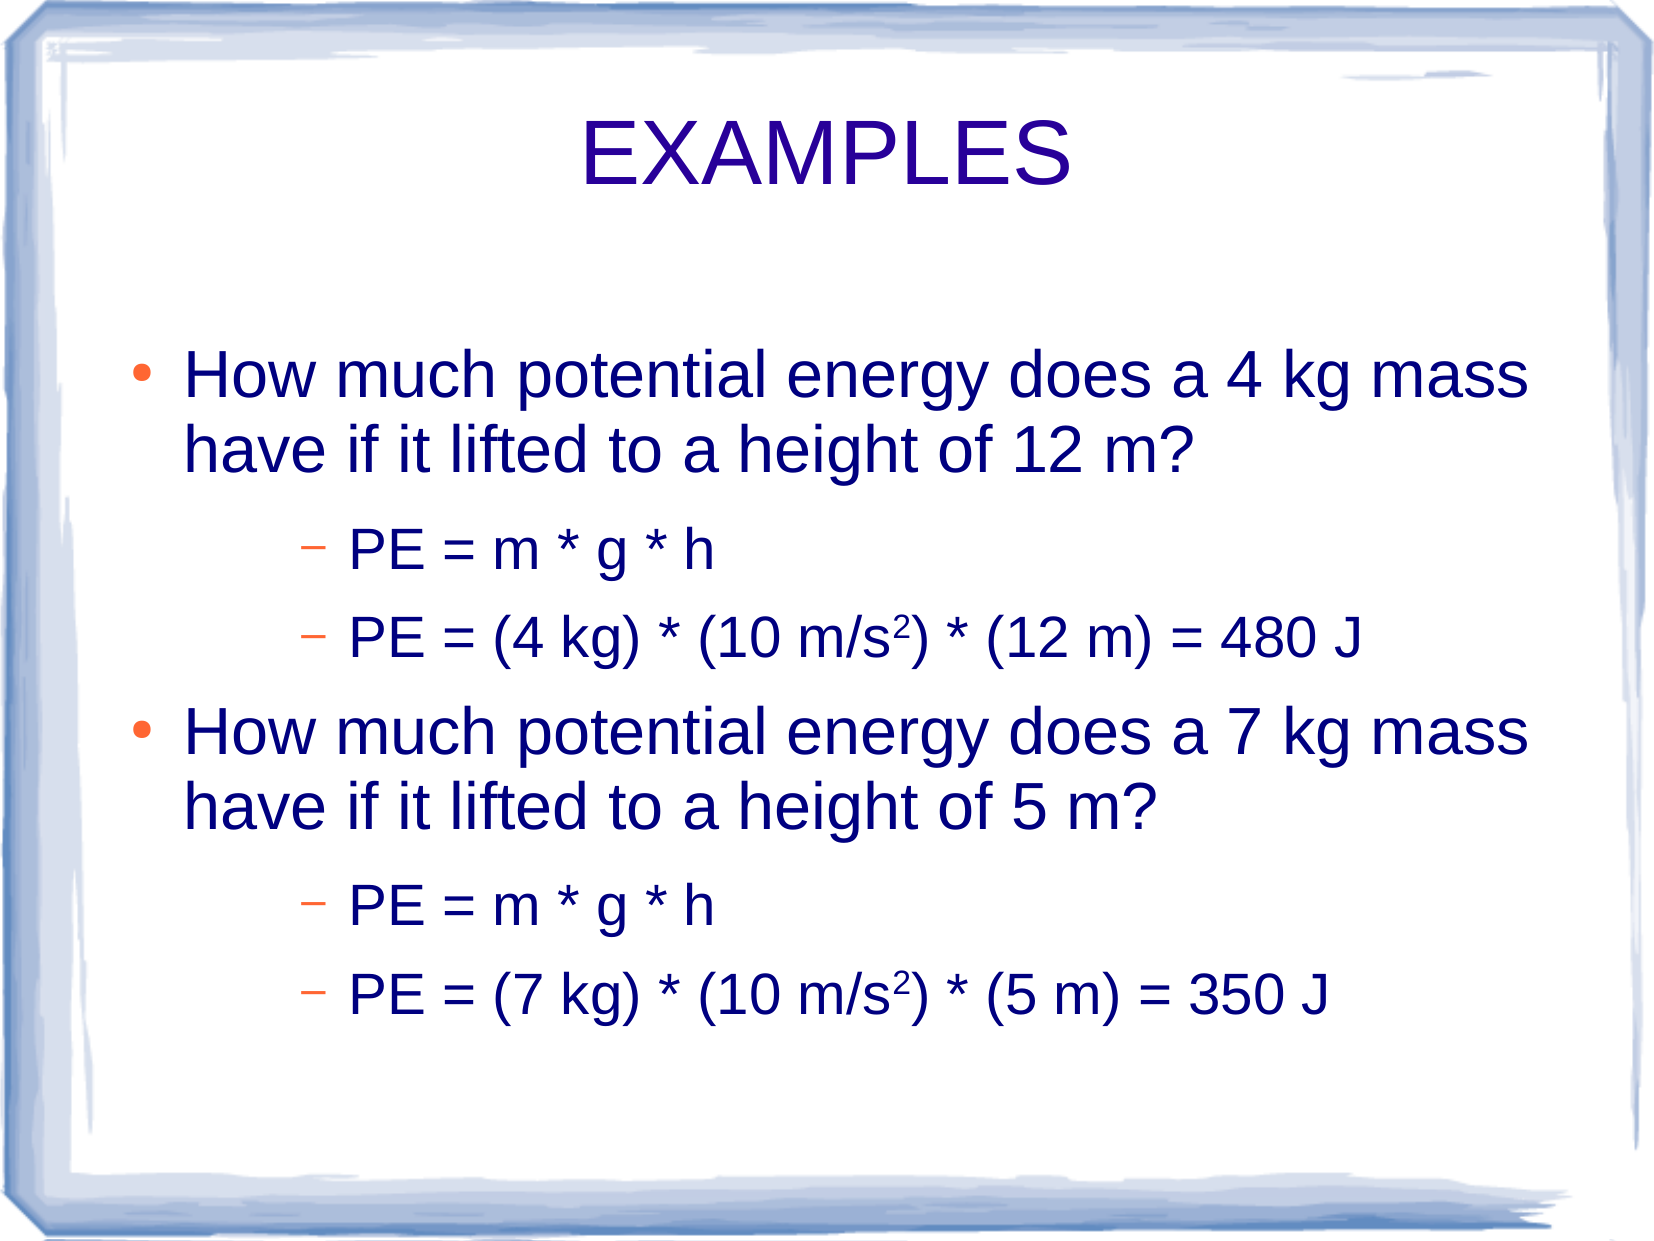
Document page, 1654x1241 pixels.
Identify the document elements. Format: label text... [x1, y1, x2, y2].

title EXAMPLES [82, 56, 1571, 250]
list How much potential energy does a 4 kg mass have if it lifted to a height of 12 m? PE = m * g * h PE = (4 kg) * (10 m/s2) * (12 m) = 480 J How much potential energy does a 7 kg mass have if it lifted to a height of 5 m? PE = m * g * h PE = (7 kg) * (10 m/s2) * (5 m) = 350 J [112, 337, 1566, 1031]
picture [0, 0, 1654, 1241]
